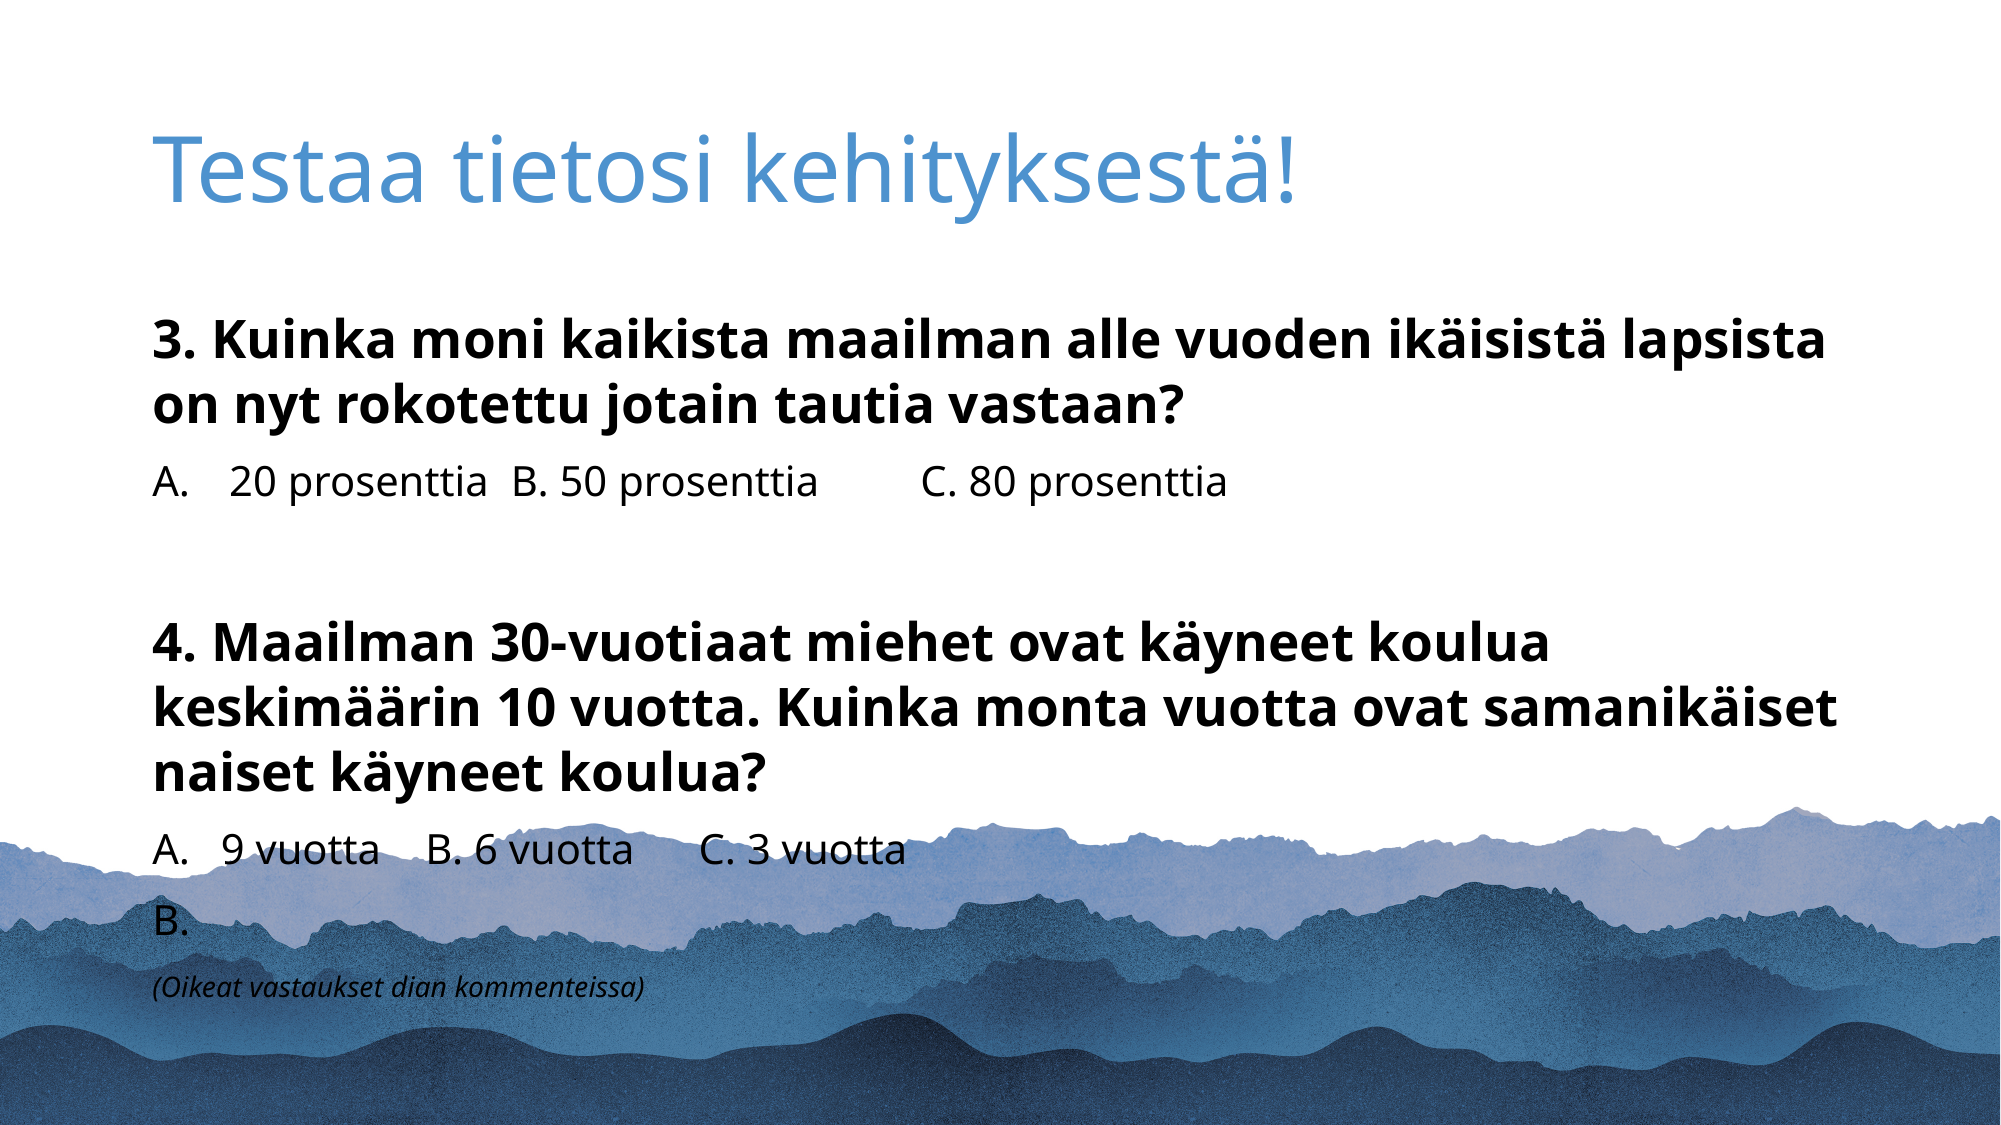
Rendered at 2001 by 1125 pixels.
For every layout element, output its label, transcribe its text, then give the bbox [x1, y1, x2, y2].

title Testaa tietosi kehityksestä! [137, 59, 1863, 278]
list 3. Kuinka moni kaikista maailman alle vuoden ikäisistä lapsista on nyt rokotettu jotain tautia vastaan? 20 prosenttia B. 50 prosenttia C. 80 prosenttia 4. Maailman 30-vuotiaat miehet ovat käyneet koulua keskimäärin 10 vuotta. Kuinka monta vuotta ovat samanikäiset naiset käyneet koulua? 9 vuotta B. 6 vuotta C. 3 vuotta (Oikeat vastaukset dian kommenteissa) [137, 299, 1863, 1014]
